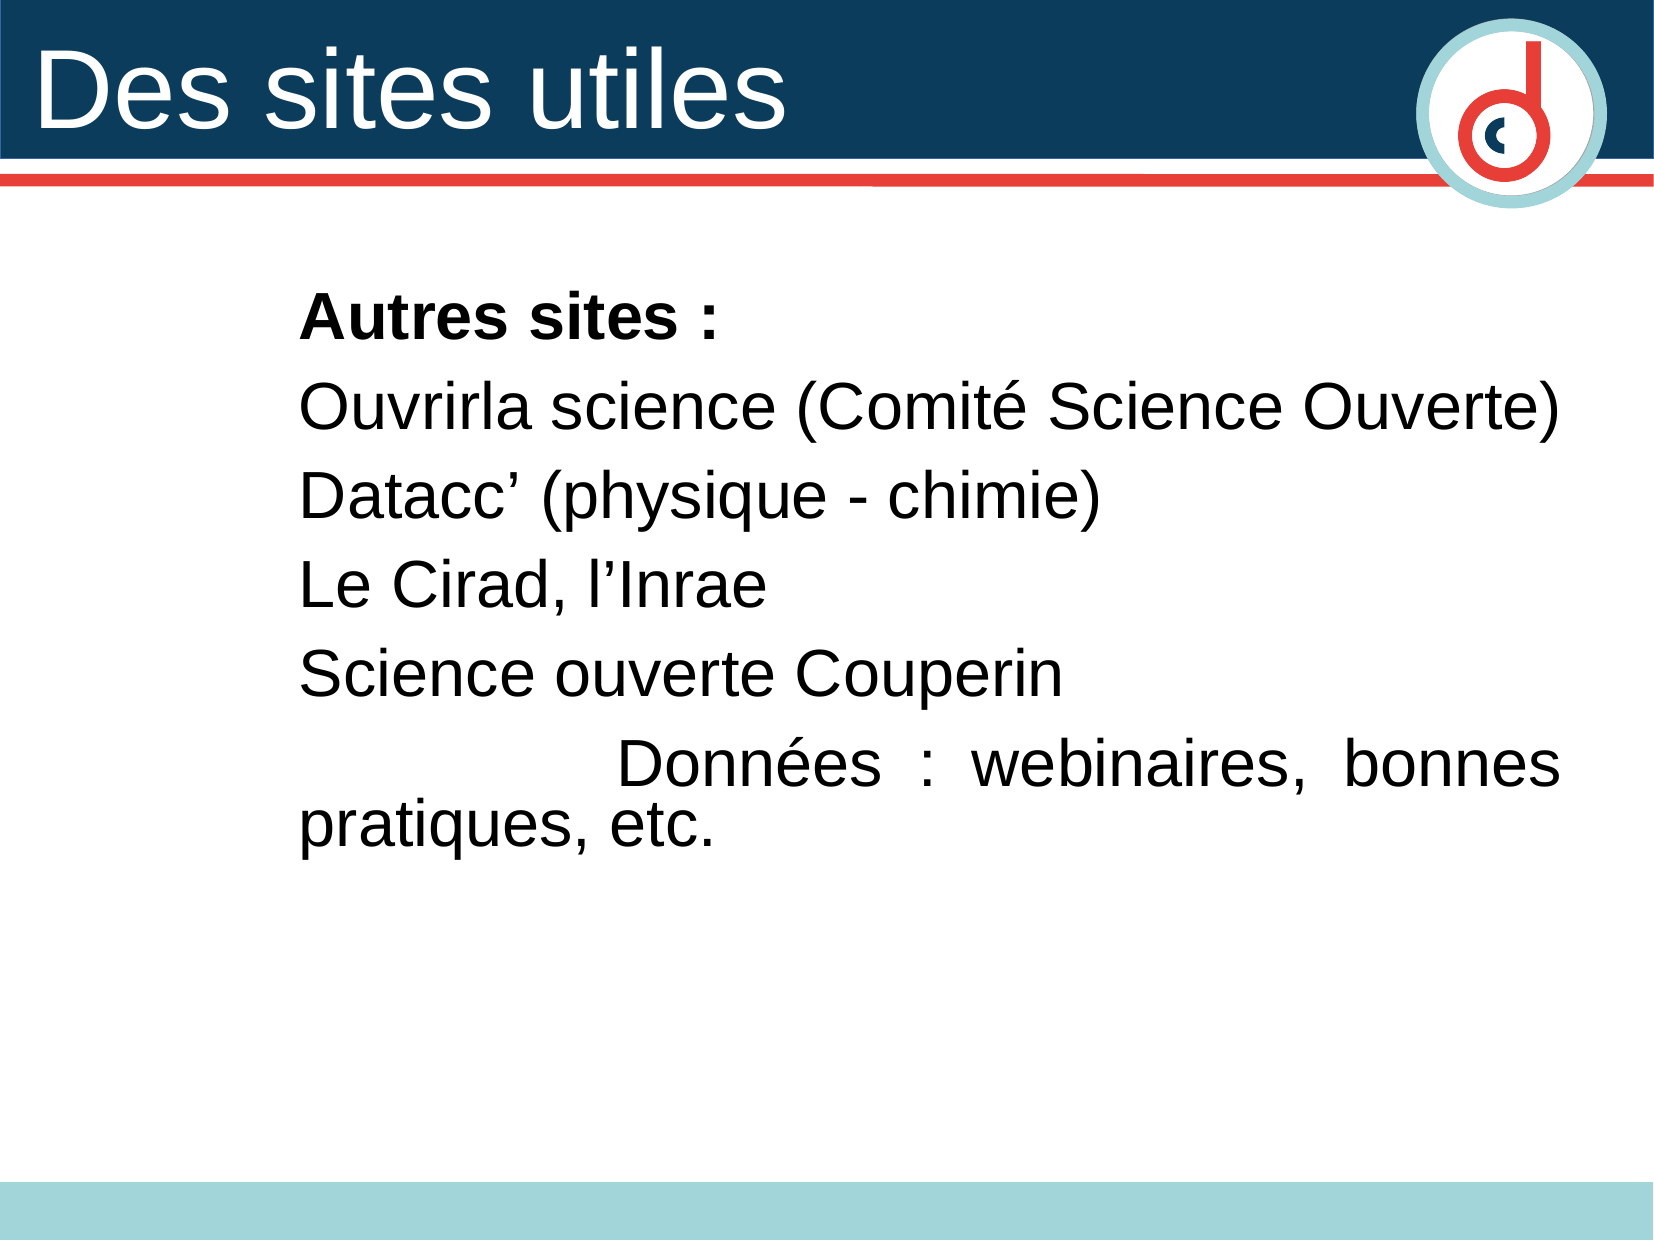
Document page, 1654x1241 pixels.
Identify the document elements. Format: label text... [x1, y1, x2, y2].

list Autres sites : Ouvrirla science (Comité Science Ouverte) Datacc’ (physique - chimie) Le Cirad, l’Inrae Science ouverte Couperin Données : webinaires, bonnes pratiques, etc. [59, 284, 1654, 1004]
title Des sites utiles [17, 11, 1412, 159]
